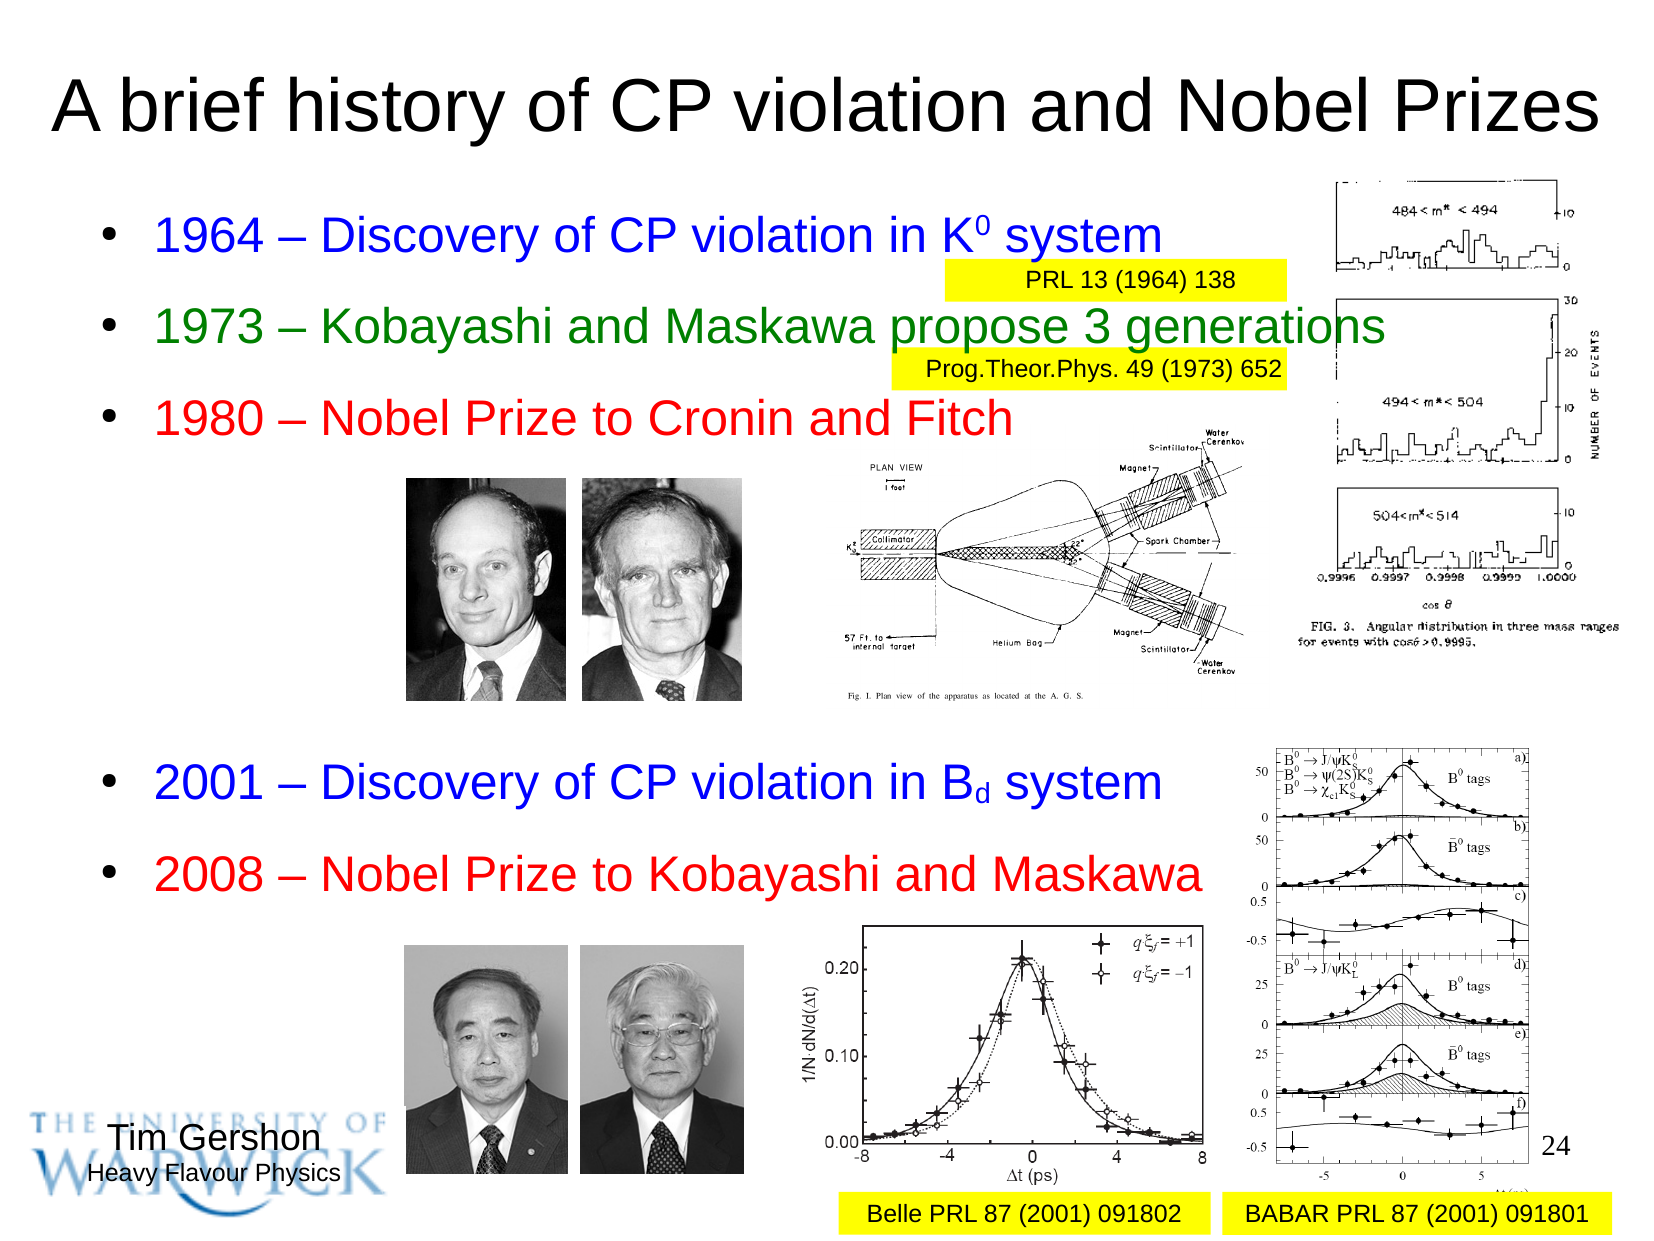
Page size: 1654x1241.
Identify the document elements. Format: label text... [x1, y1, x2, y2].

picture [406, 478, 566, 701]
picture [19, 945, 568, 1232]
picture [580, 945, 744, 1174]
picture [1287, 172, 1632, 662]
text_box Belle PRL 87 (2001) 091802 [838, 1191, 1211, 1235]
picture [791, 914, 1221, 1193]
text_box Tim Gershon Heavy Flavour Physics [45, 1108, 383, 1194]
picture [582, 478, 742, 701]
list 1964 – Discovery of CP violation in K0 system 1973 – Kobayashi and Maskawa propose 3 generations 1980 – Nobel Prize to Cronin and Fitch 2001 – Discovery of CP violation in Bd system 2008 – Nobel Prize to Kobayashi and Maskawa [82, 207, 1571, 1012]
text_box BABAR PRL 87 (2001) 091801 [1222, 1191, 1613, 1235]
title A brief history of CP violation and Nobel Prizes [28, 9, 1626, 202]
picture [1240, 738, 1537, 1191]
